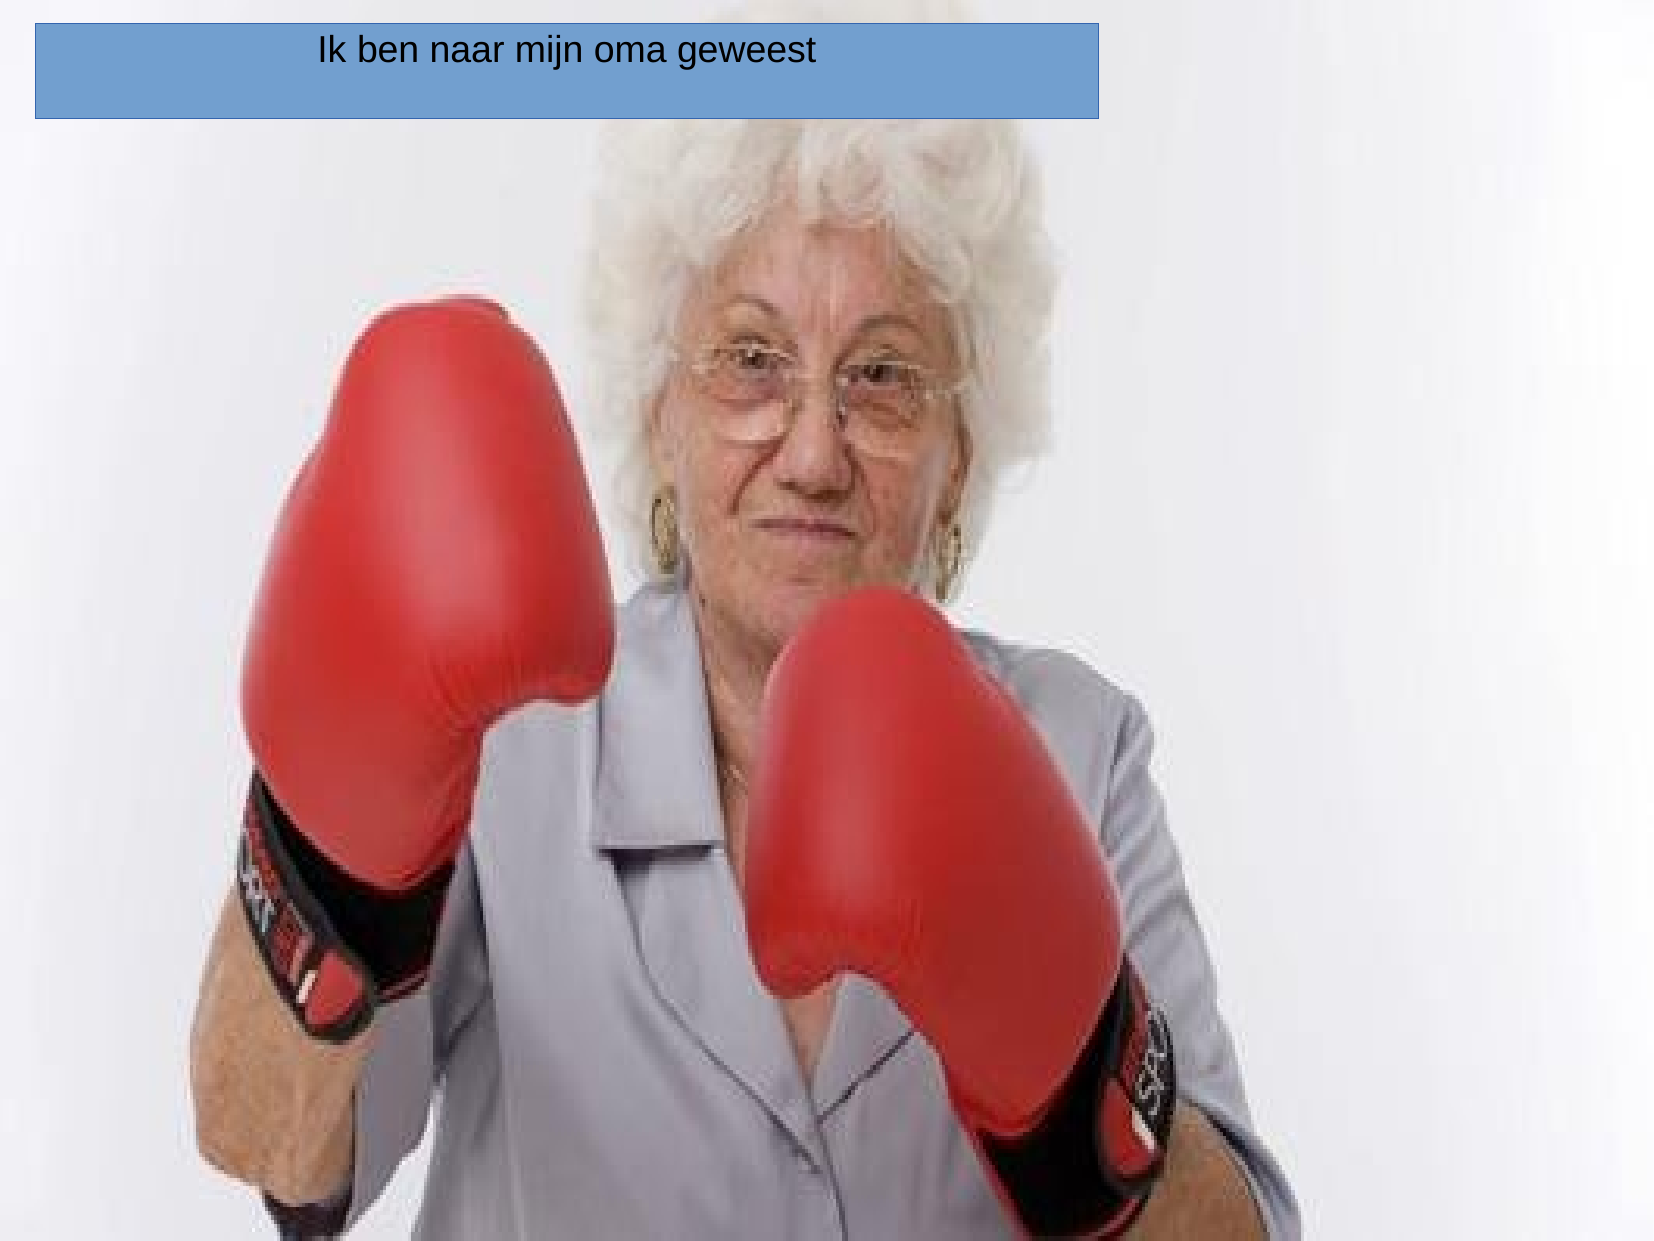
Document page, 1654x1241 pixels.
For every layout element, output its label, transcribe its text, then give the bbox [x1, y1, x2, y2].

picture [0, 0, 1654, 1241]
text_box Ik ben naar mijn oma geweest [35, 23, 1099, 119]
